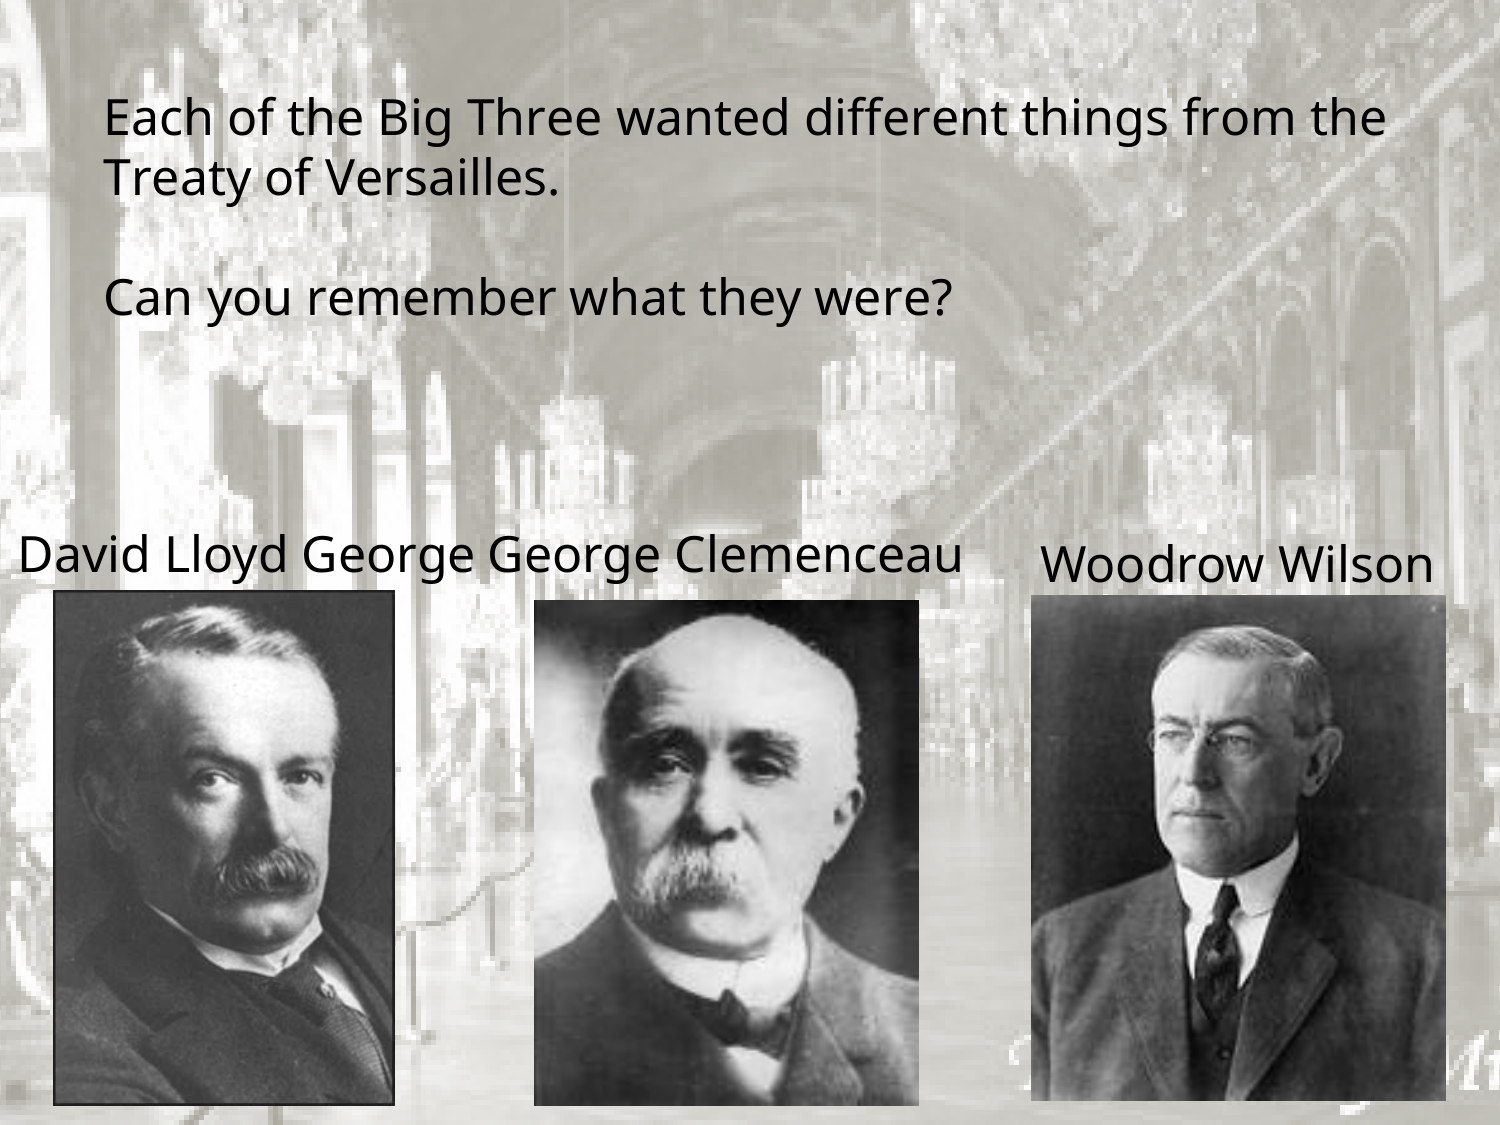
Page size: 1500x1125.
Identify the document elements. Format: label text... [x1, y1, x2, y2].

text_box George Clemenceau [466, 515, 987, 591]
picture [0, 0, 1500, 1125]
text_box Each of the Big Three wanted different things from the Treaty of Versailles. Can you remember what they were? [88, 78, 1424, 336]
text_box David Lloyd George [0, 515, 466, 591]
text_box Woodrow Wilson [978, 524, 1498, 601]
